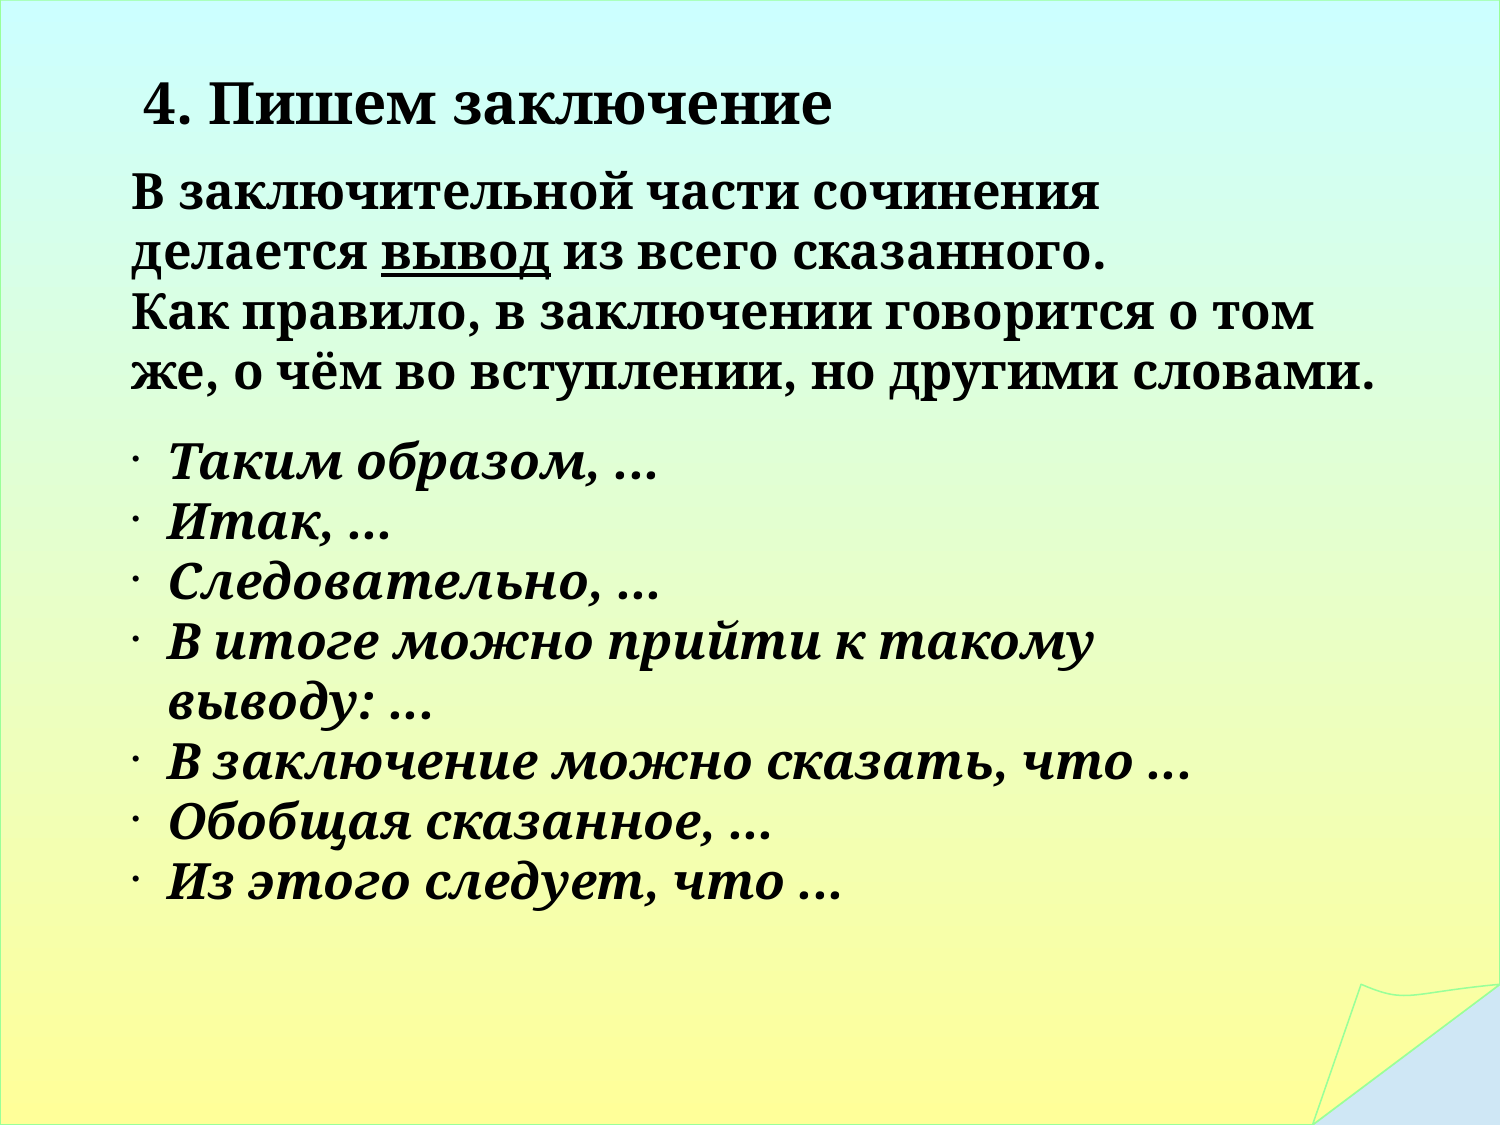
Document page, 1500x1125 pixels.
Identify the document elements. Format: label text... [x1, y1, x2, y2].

text_box Таким образом, ... Итак, ... Следовательно, ... В итоге можно прийти к такому выводу: ... В заключение можно сказать, что ... Обобщая сказанное, ... Из этого следует, что ... [117, 421, 1360, 917]
text_box [0, 0, 1500, 1125]
text_box В заключительной части сочинения делается вывод из всего сказанного. Как правило, в заключении говорится о том же, о чём во вступлении, но другими словами. [117, 152, 1407, 408]
text_box 4. Пишем заключение [128, 58, 1407, 144]
